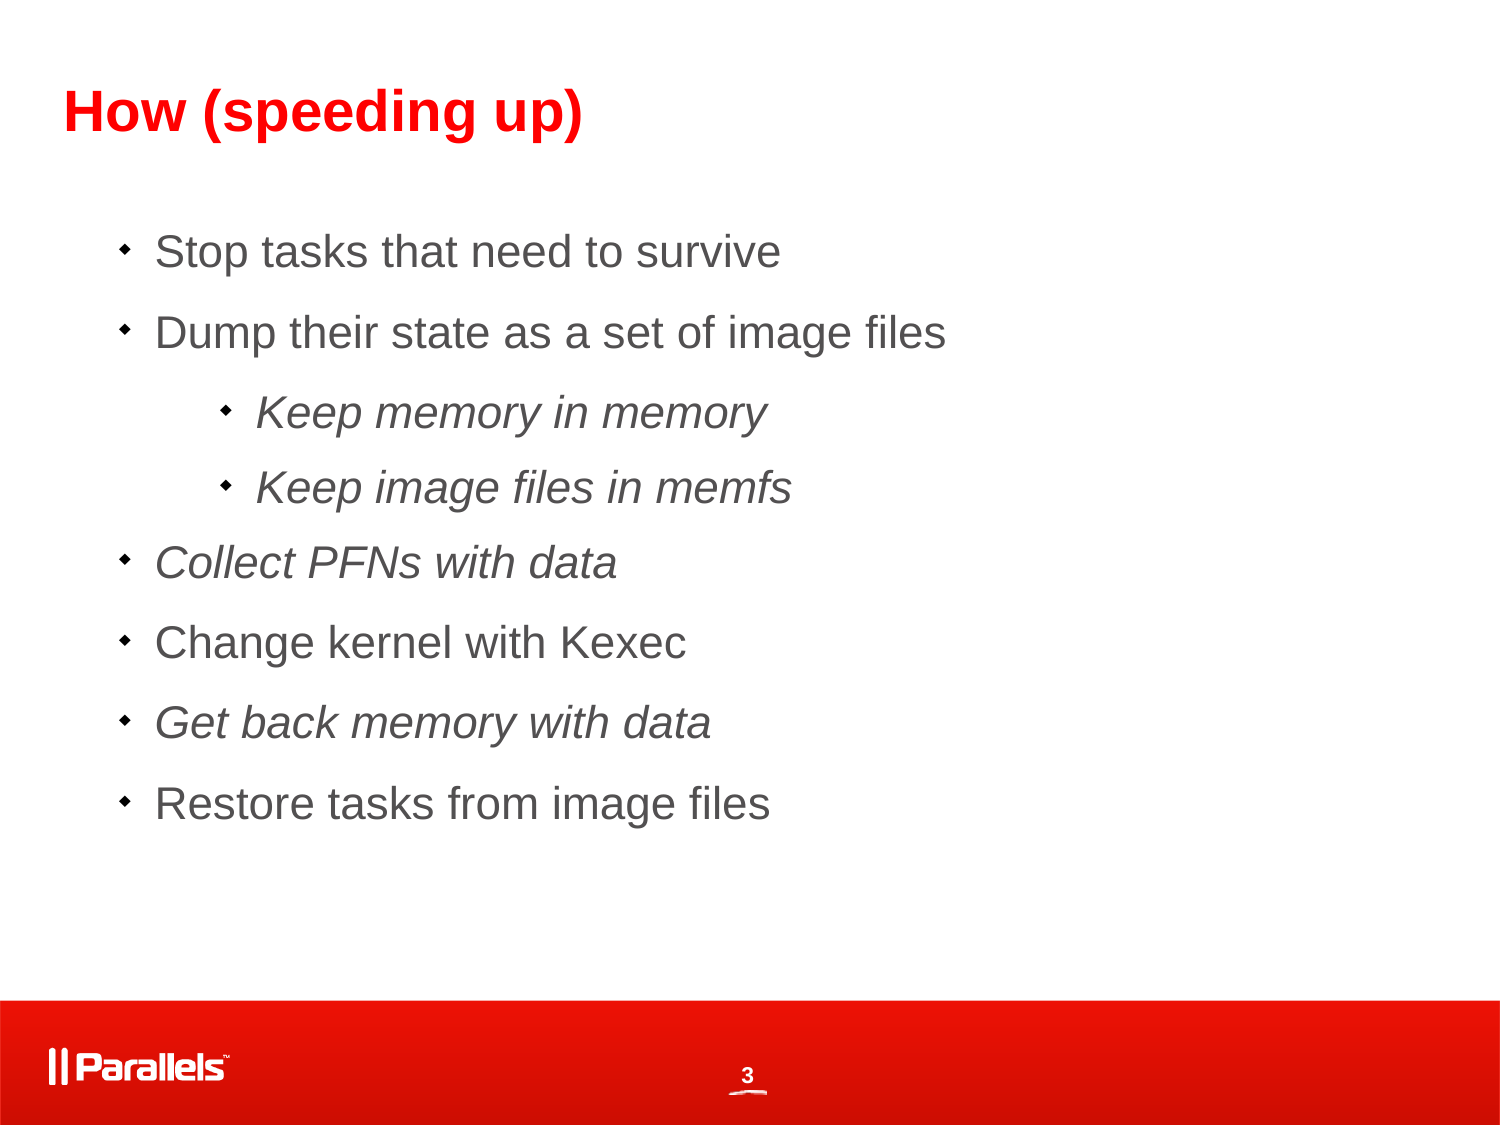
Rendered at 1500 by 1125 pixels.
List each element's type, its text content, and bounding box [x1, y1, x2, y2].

picture [49, 1046, 230, 1085]
list Stop tasks that need to survive Dump their state as a set of image files Keep memory in memory Keep image files in memfs Collect PFNs with data Change kernel with Kexec Get back memory with data Restore tasks from image files [47, 219, 1452, 962]
title How (speeding up) [48, 10, 1454, 214]
picture [727, 1090, 767, 1095]
